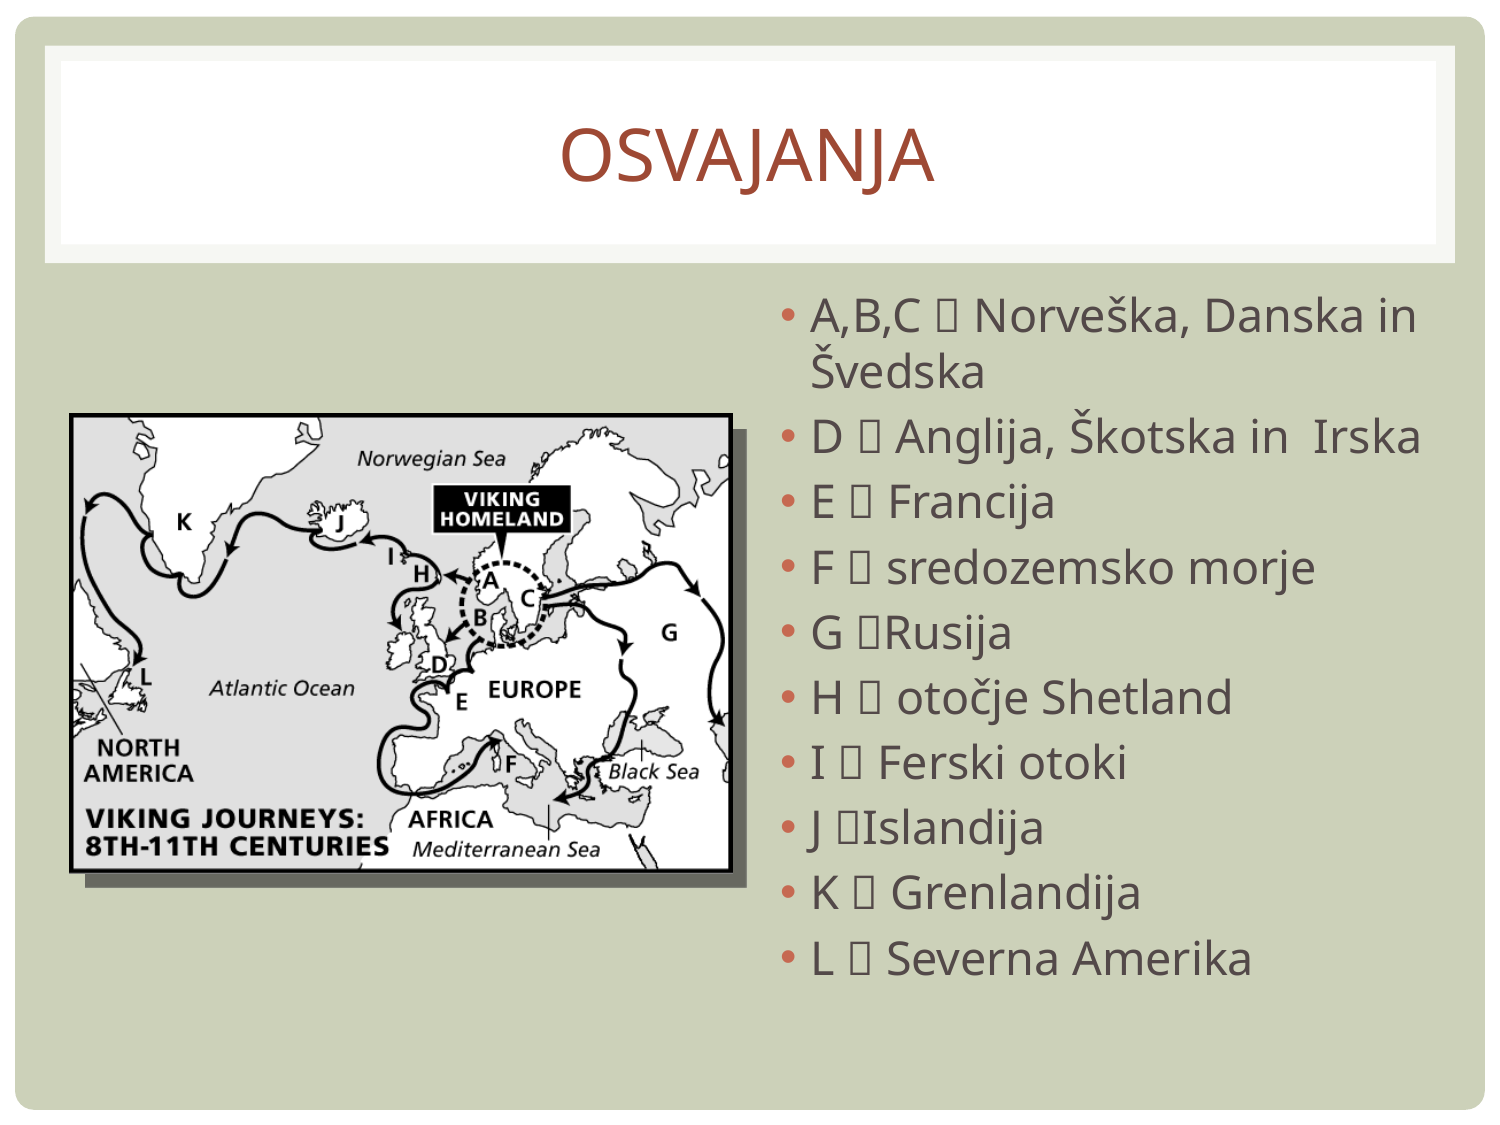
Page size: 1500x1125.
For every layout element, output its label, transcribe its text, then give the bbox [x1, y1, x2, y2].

list A,B,C  Norveška, Danska in Švedska D  Anglija, Škotska in Irska E  Francija F  sredozemsko morje G Rusija H  otočje Shetland I  Ferski otoki J Islandija K  Grenlandija L  Severna Amerika [750, 278, 1447, 1003]
title OSVAJANJA [69, 66, 1425, 238]
picture [69, 413, 733, 874]
